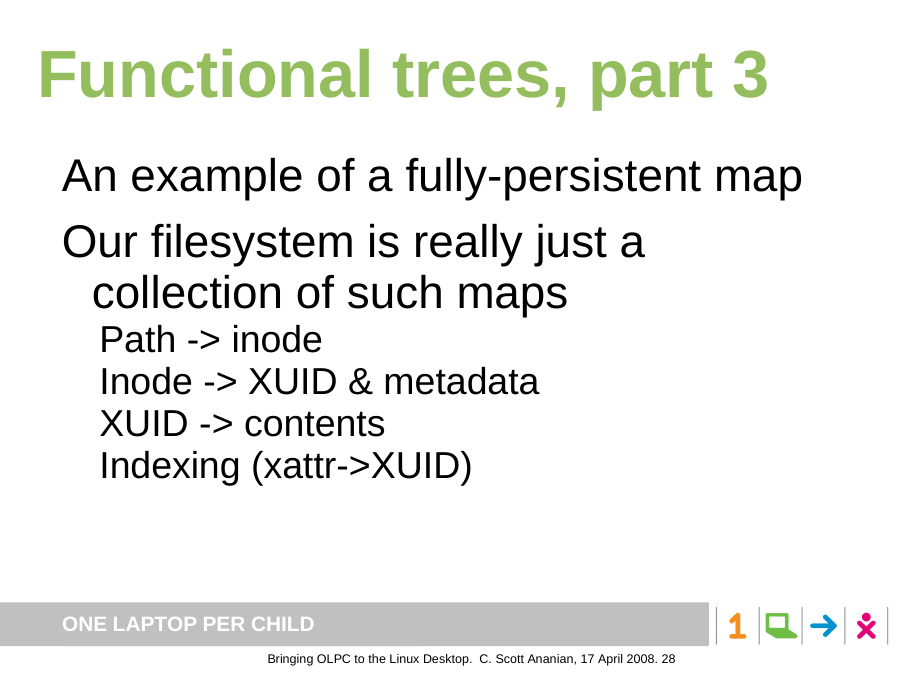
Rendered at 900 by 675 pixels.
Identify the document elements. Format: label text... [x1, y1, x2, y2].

picture [844, 598, 897, 654]
list An example of a fully-persistent map Our filesystem is really just a collection of such maps Path -> inode Inode -> XUID & metadata XUID -> contents Indexing (xattr->XUID) [61, 150, 844, 675]
title Functional trees, part 3 [37, 37, 856, 211]
